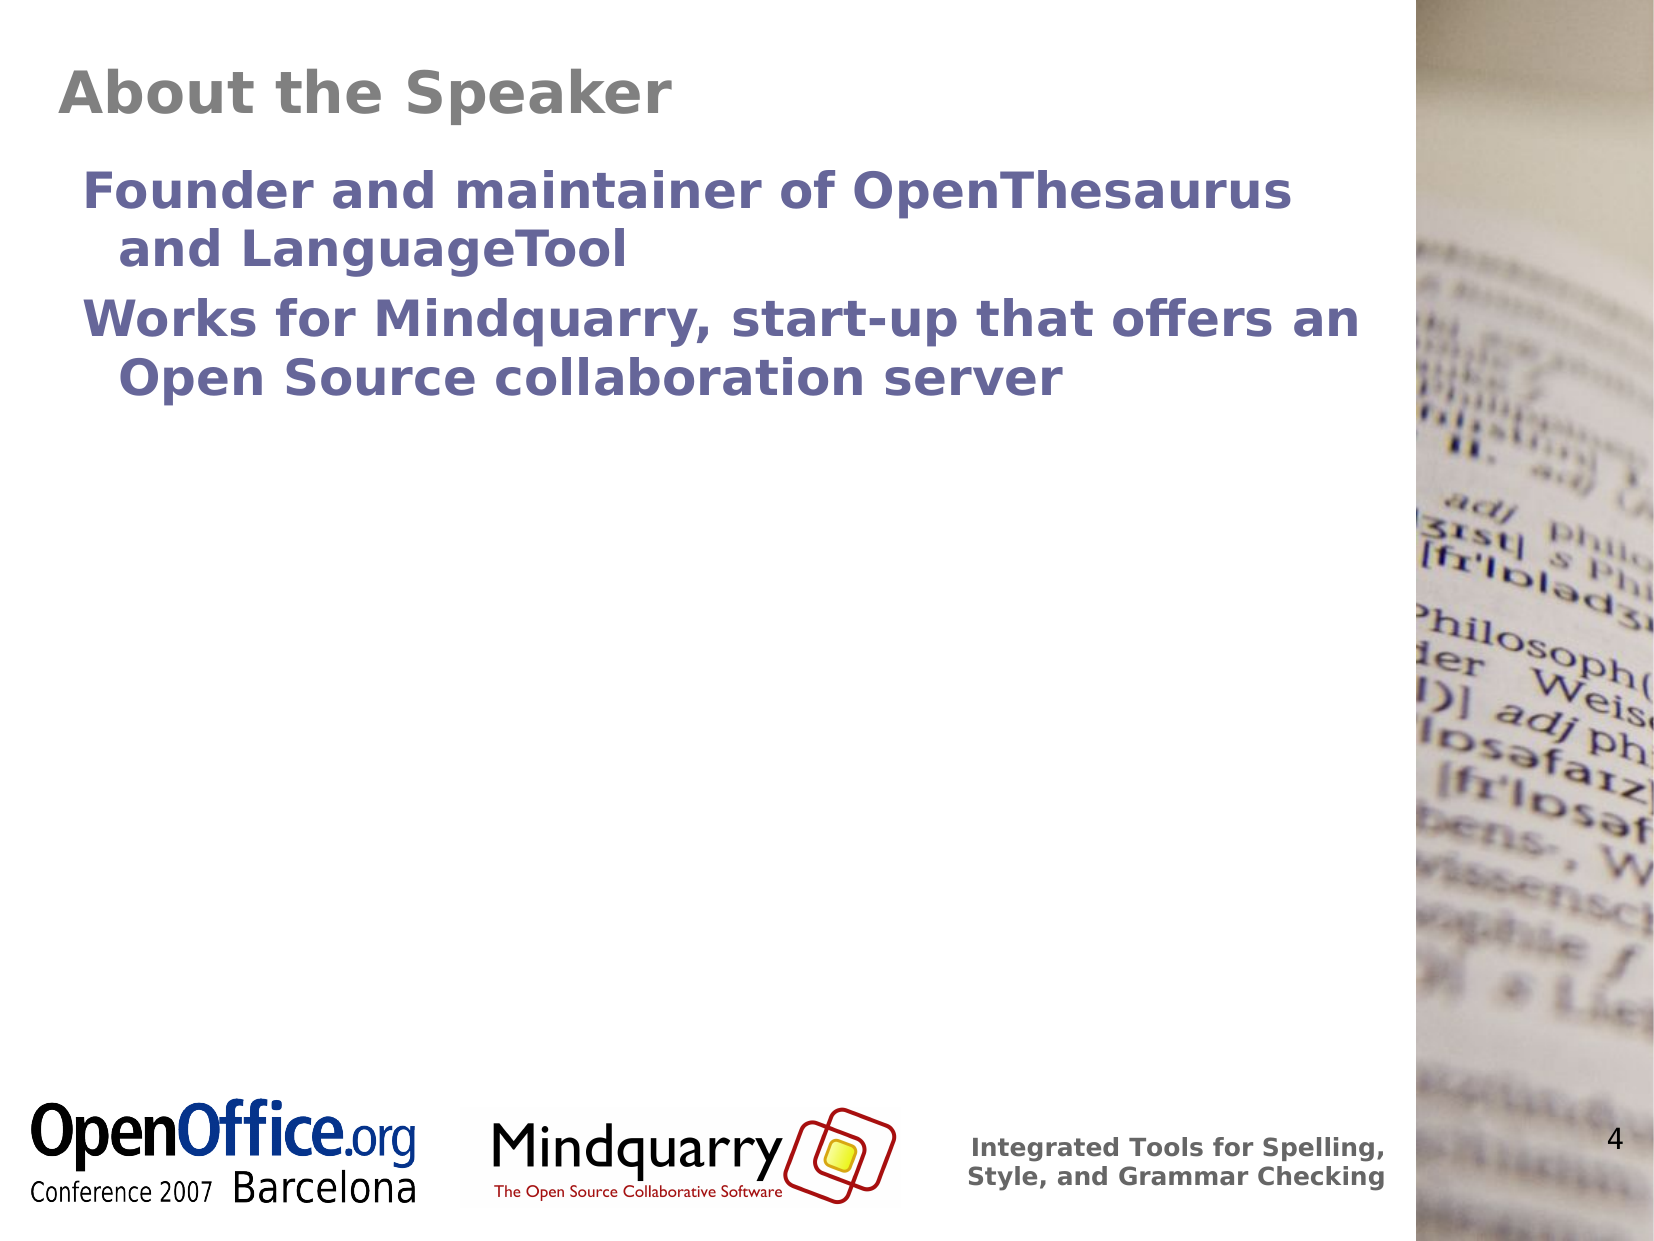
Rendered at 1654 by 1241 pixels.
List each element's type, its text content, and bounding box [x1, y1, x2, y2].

picture [1416, 0, 1654, 1241]
list About the Speaker Founder and maintainer of OpenThesaurus and LanguageTool Works for Mindquarry, start-up that offers an Open Source collaboration server [59, 59, 1383, 931]
picture [460, 1107, 901, 1208]
picture [31, 1098, 415, 1203]
